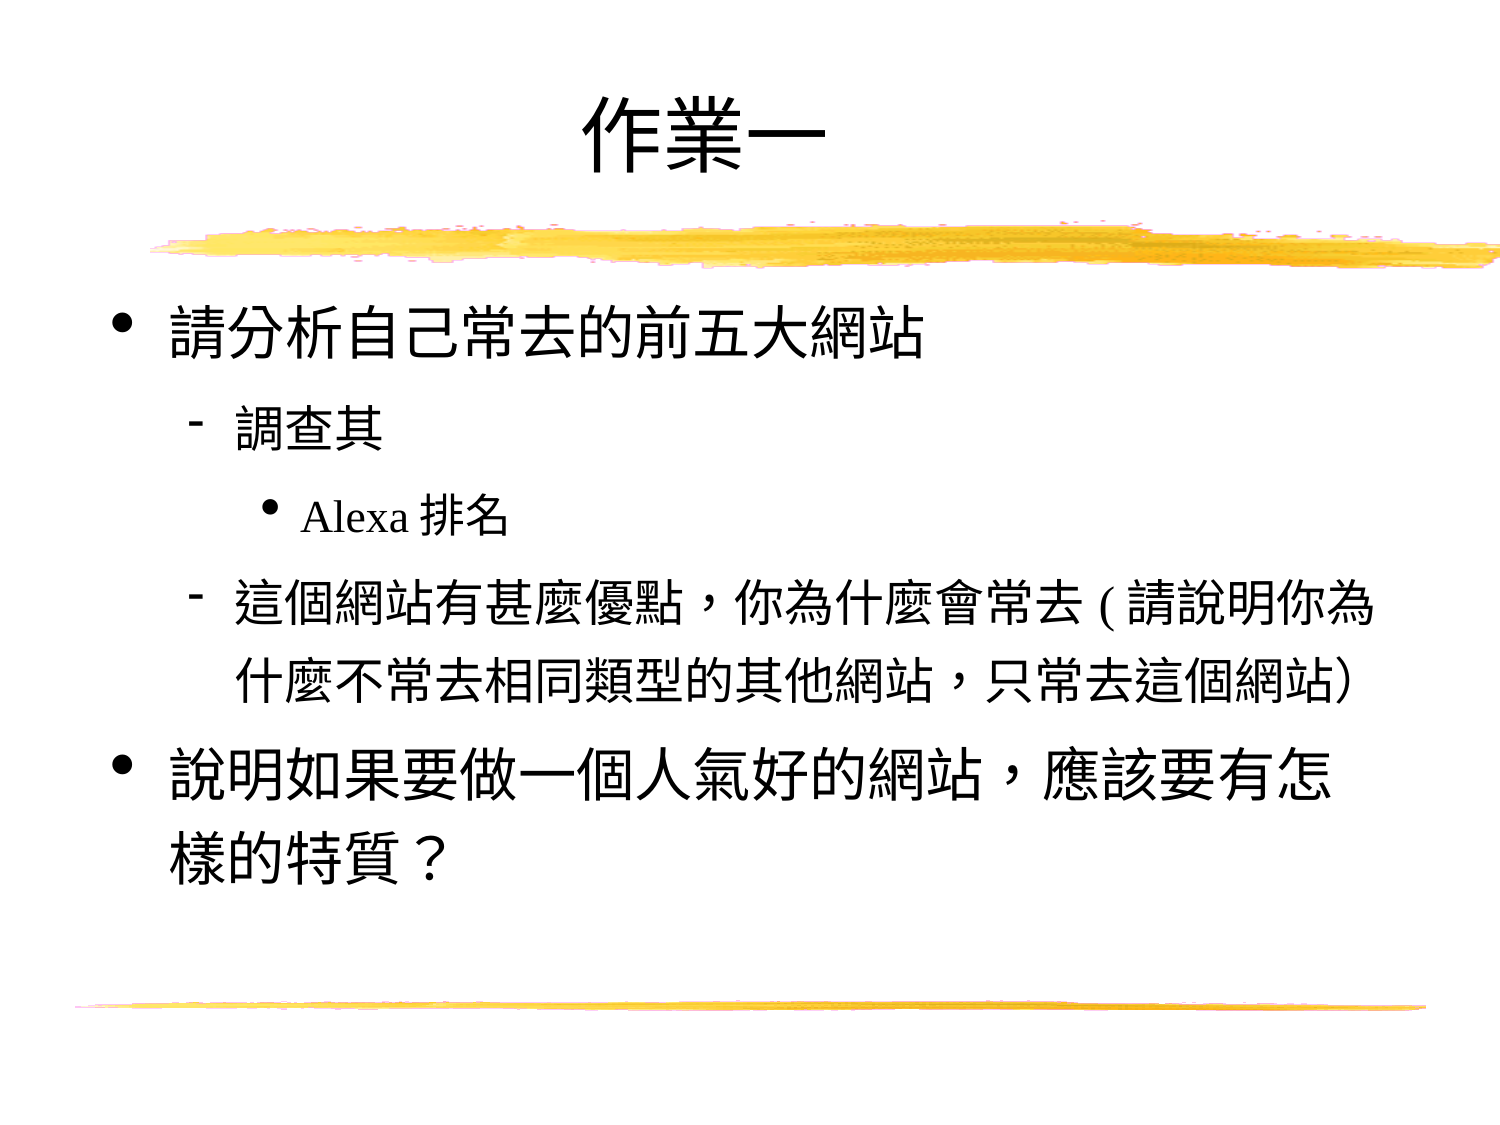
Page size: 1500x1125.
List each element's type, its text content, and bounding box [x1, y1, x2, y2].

list 請分析自己常去的前五大網站 調查其 Alexa排名 這個網站有甚麼優點，你為什麼會常去(請說明你為什麼不常去相同類型的其他網站，只常去這個網站） 說明如果要做一個人氣好的網站，應該要有怎樣的特質？ [112, 287, 1388, 963]
picture [150, 215, 1500, 279]
picture [75, 999, 1426, 1013]
title 作業一 [66, 30, 1342, 231]
